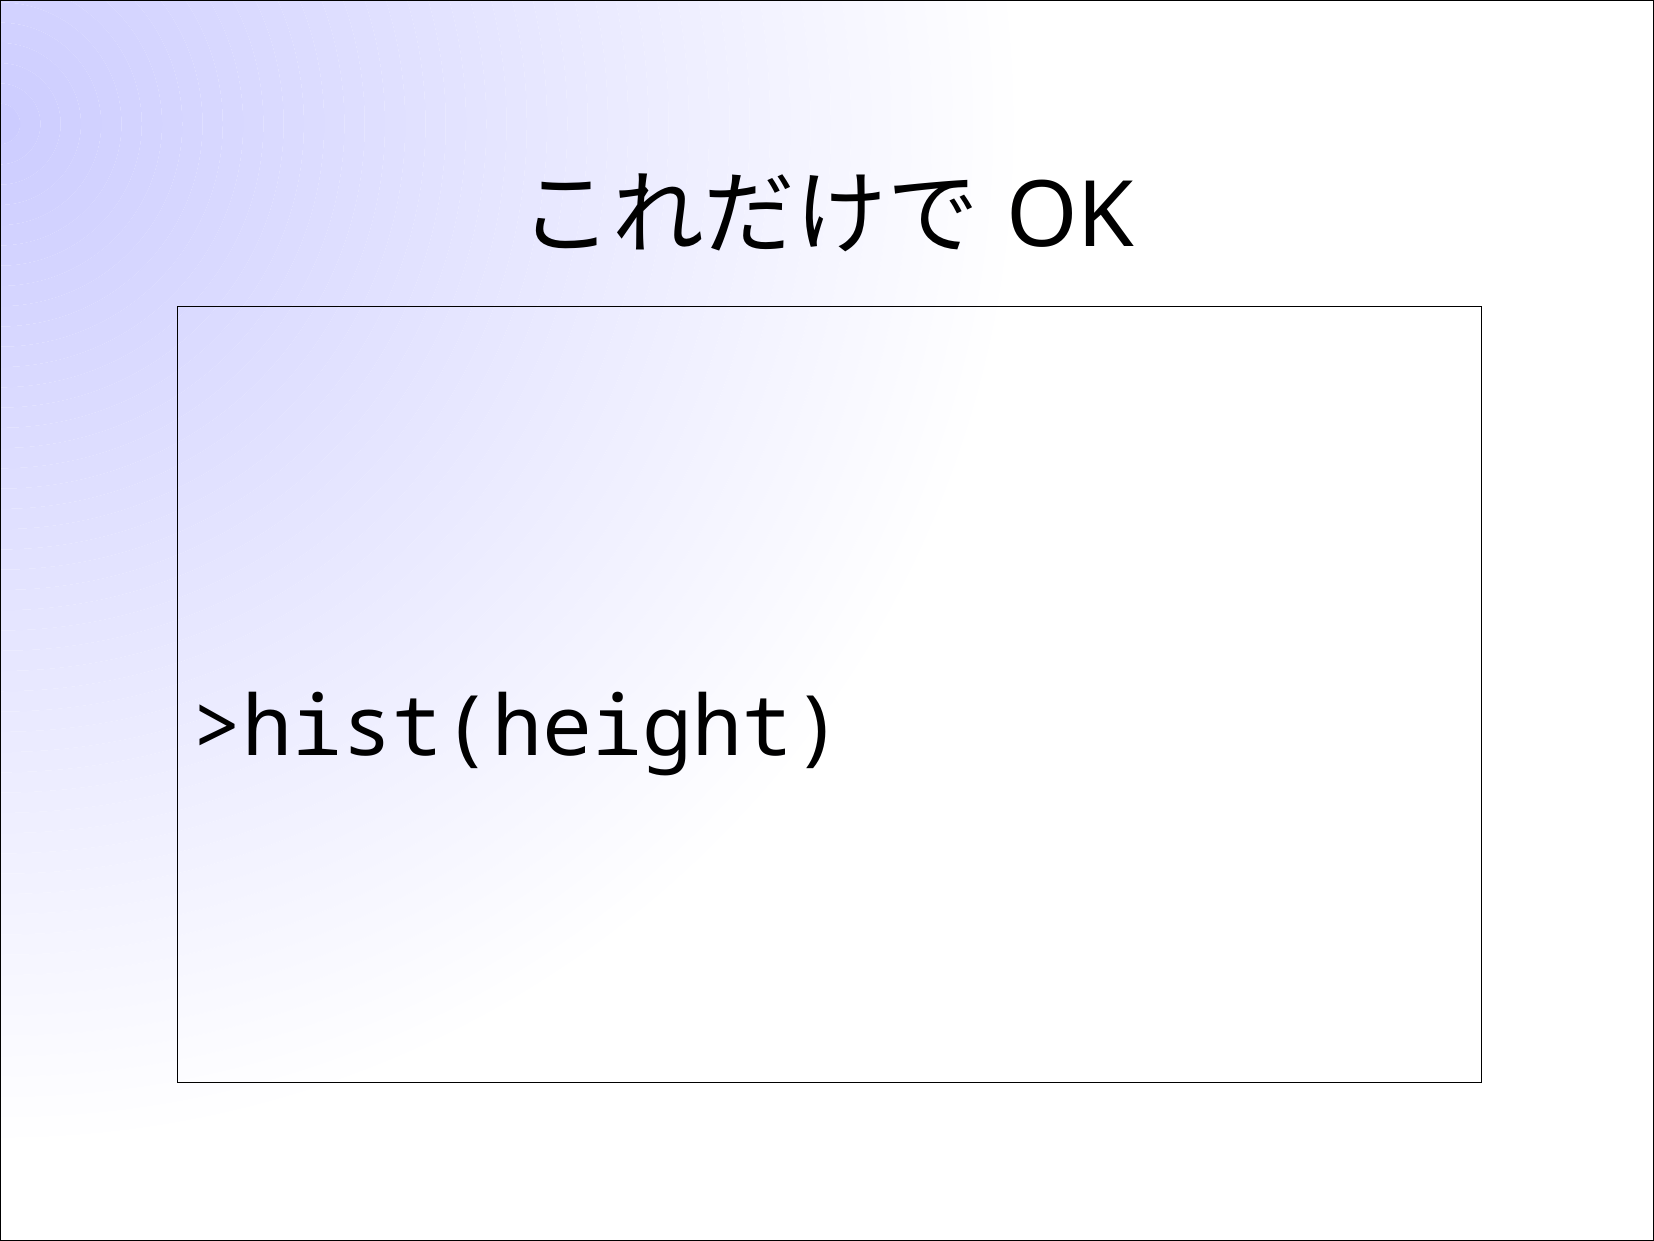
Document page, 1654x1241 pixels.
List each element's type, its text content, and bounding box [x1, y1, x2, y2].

text_box >hist(height) [177, 306, 1482, 1083]
title これだけでOK [121, 102, 1534, 311]
